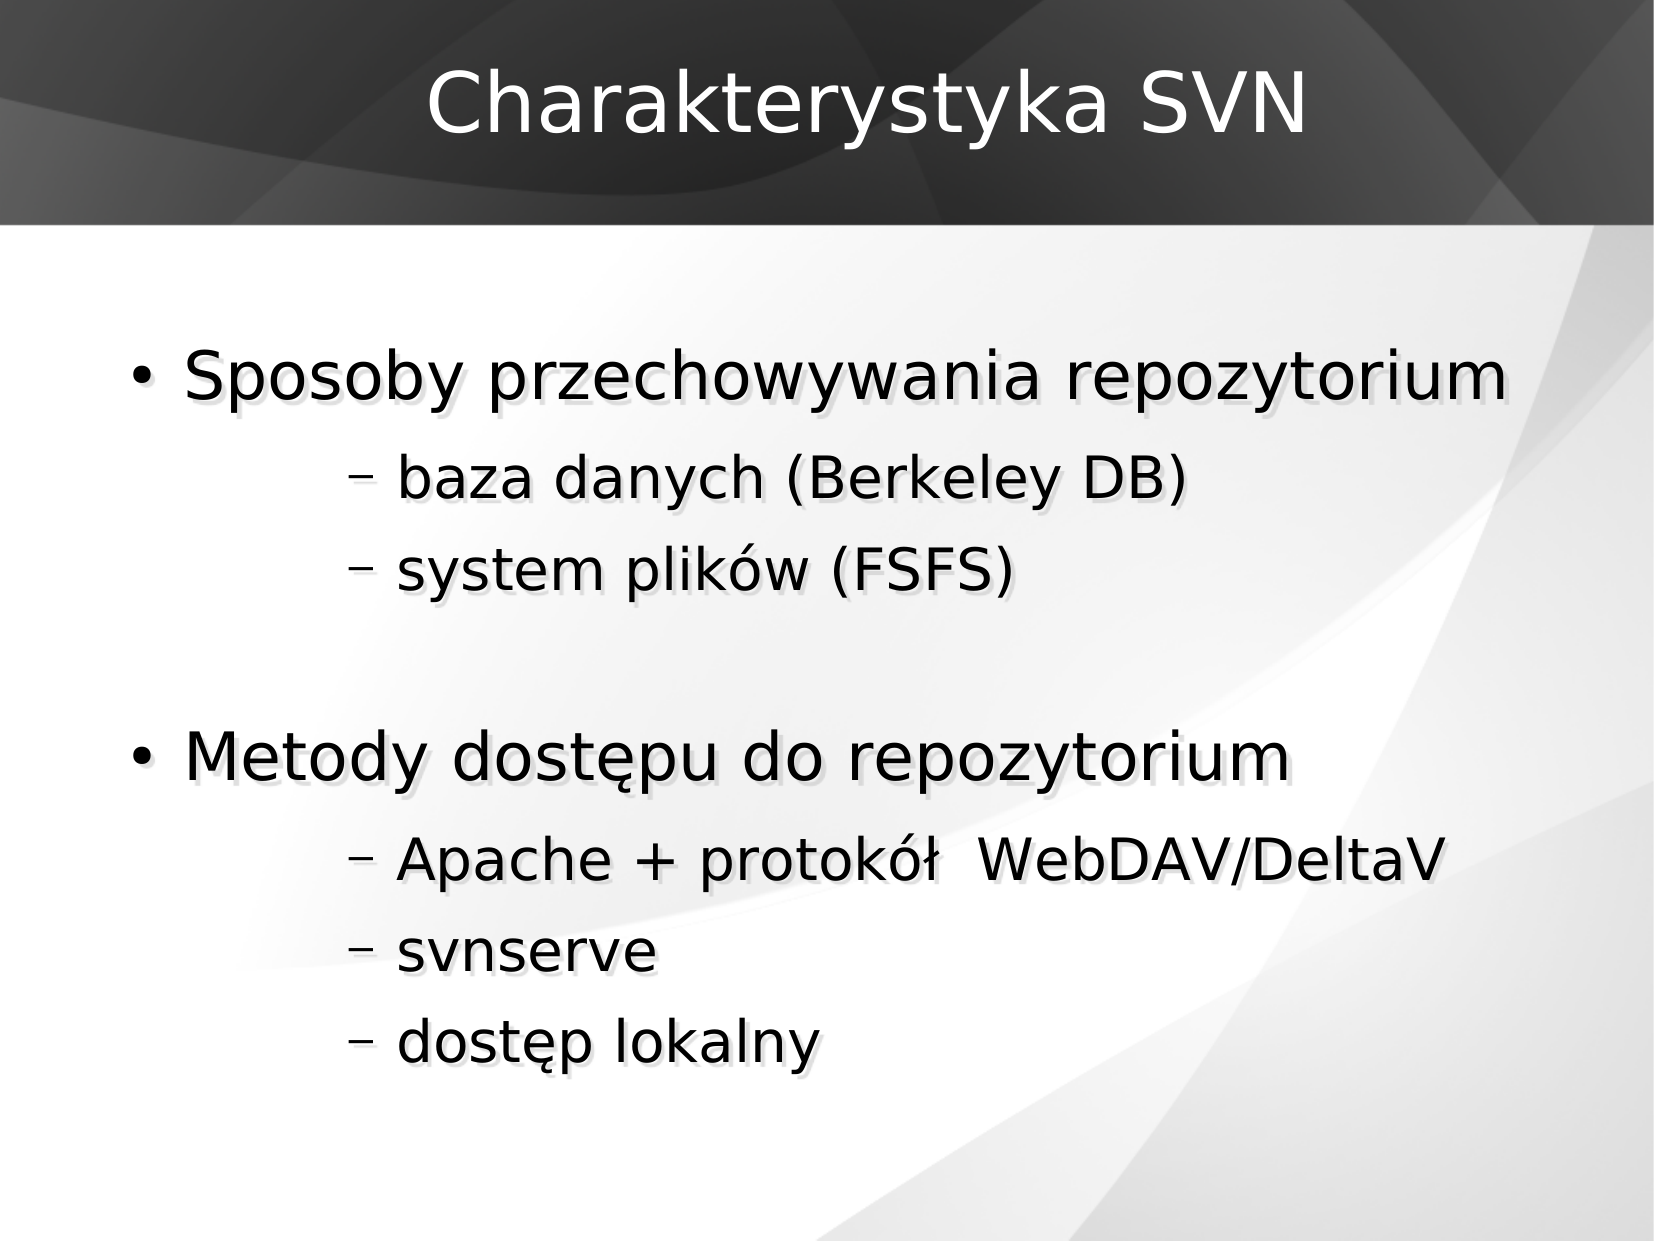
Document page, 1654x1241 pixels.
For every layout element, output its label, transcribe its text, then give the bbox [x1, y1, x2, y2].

picture [0, 0, 1654, 1241]
list Sposoby przechowywania repozytorium baza danych (Berkeley DB) system plików (FSFS) Metody dostępu do repozytorium Apache + protokół WebDAV/DeltaV svnserve dostęp lokalny [112, 337, 1538, 1077]
title Charakterystyka SVN [124, 0, 1613, 208]
